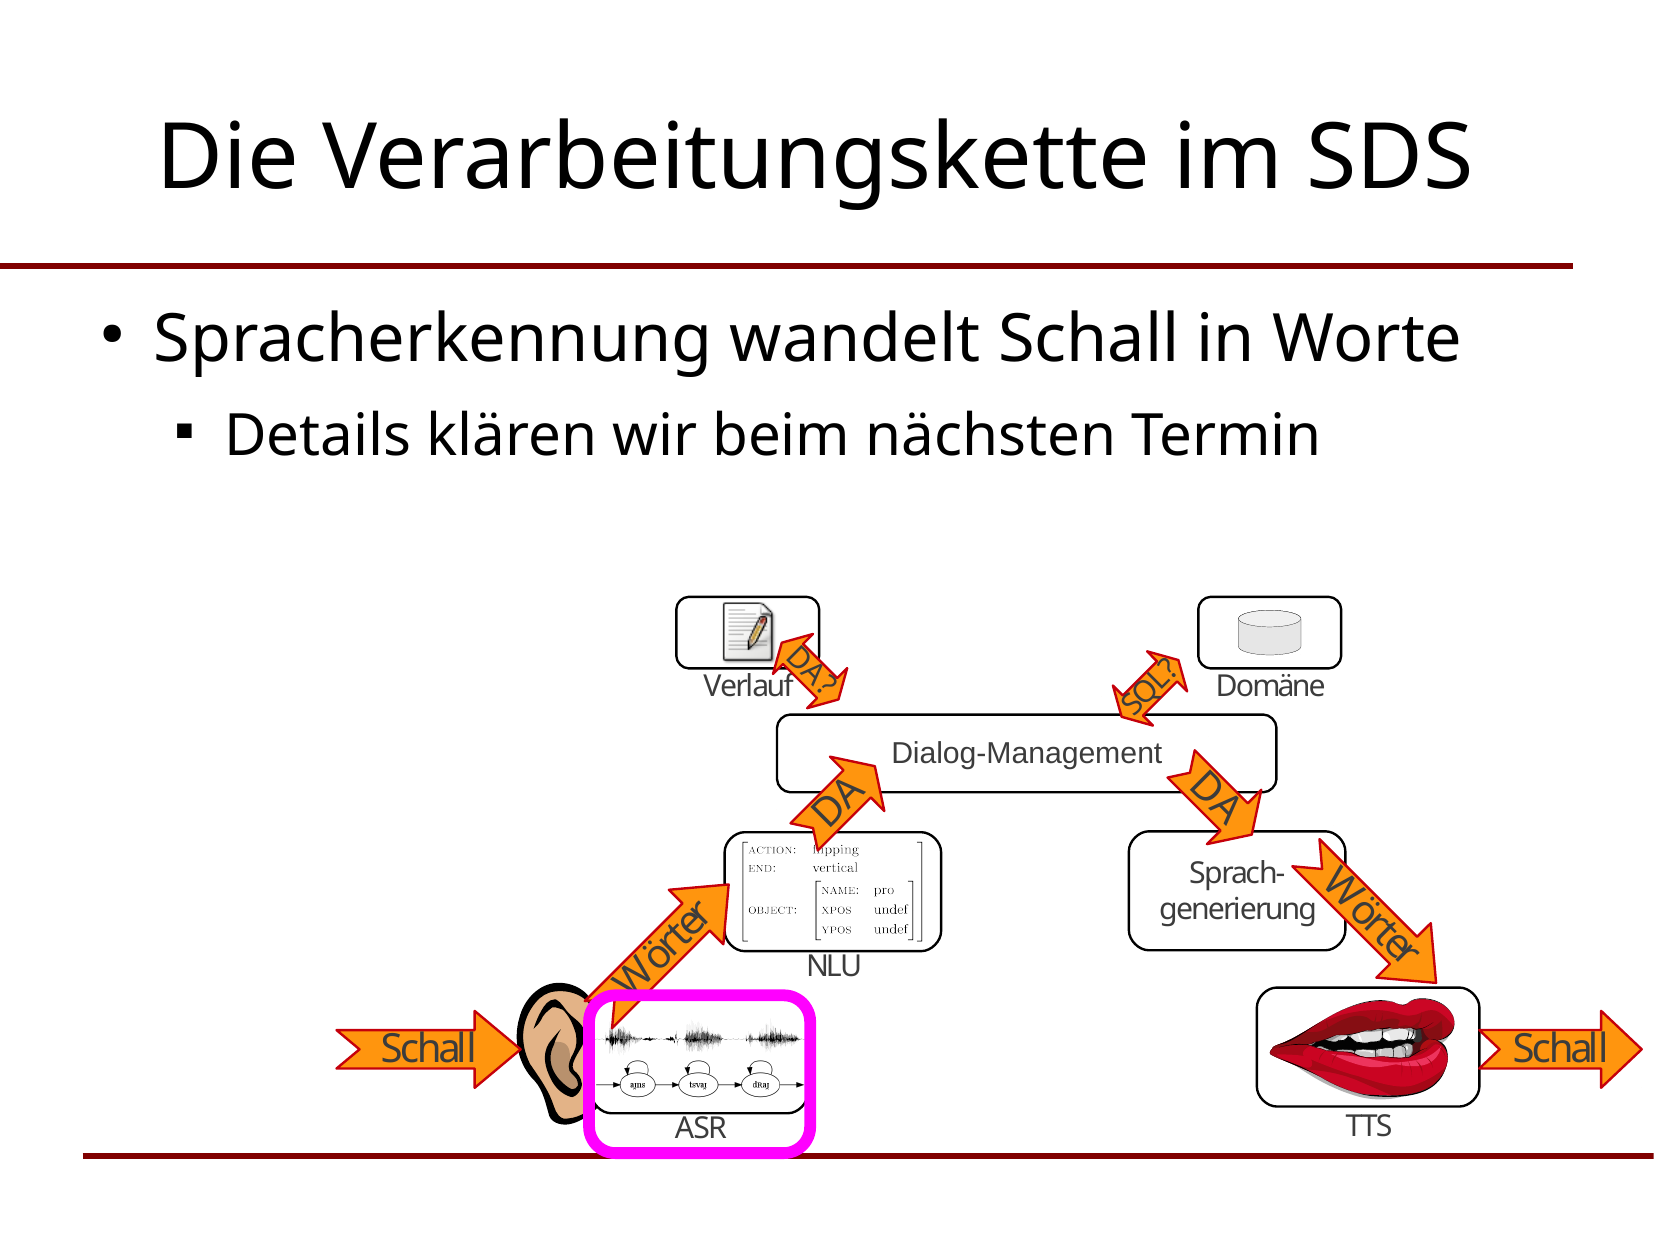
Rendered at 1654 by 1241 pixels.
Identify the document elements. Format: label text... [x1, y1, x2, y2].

picture [1571, 595, 1643, 1140]
title Die Verarbeitungskette im SDS [82, 49, 1571, 257]
list Spracherkennung wandelt Schall in Worte Details klären wir beim nächsten Termin [82, 290, 1571, 1188]
